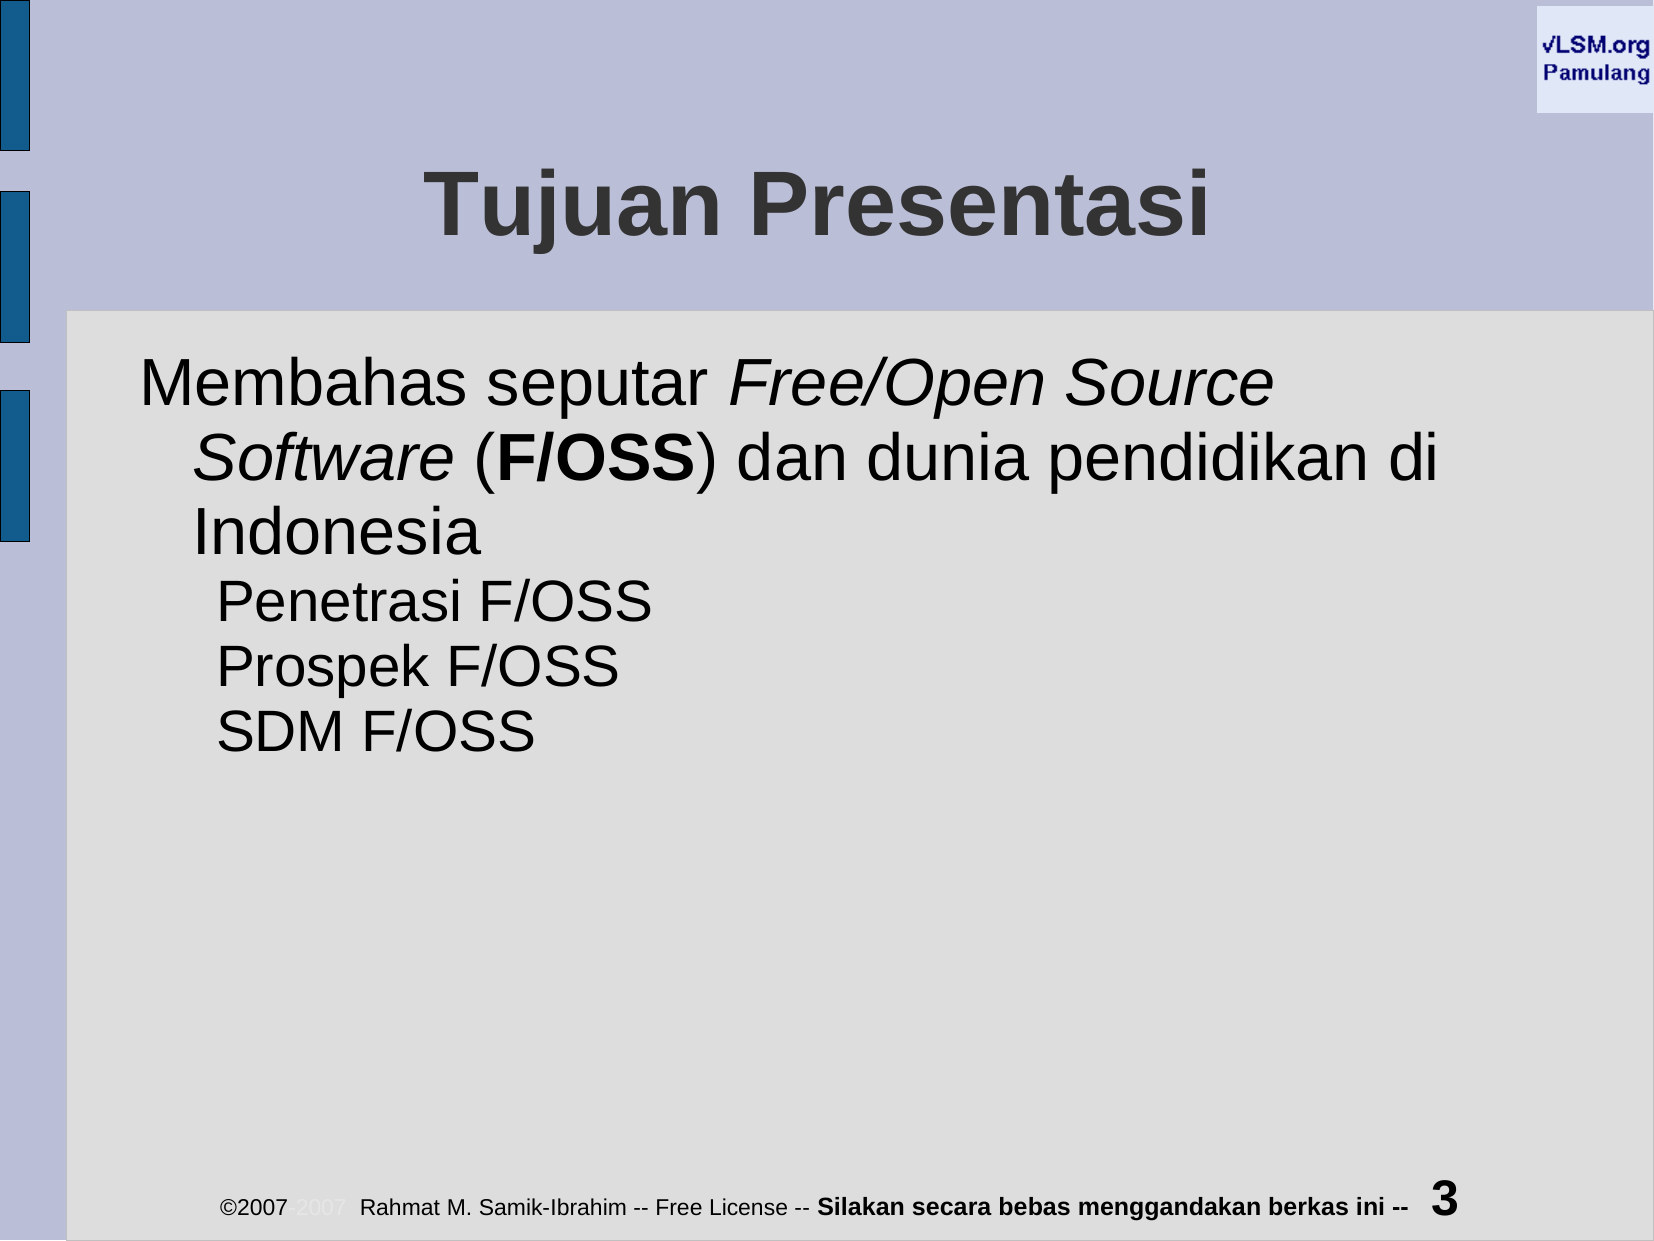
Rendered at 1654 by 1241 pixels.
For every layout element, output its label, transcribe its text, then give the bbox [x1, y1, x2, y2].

picture [1537, 6, 1654, 113]
title Tujuan Presentasi [112, 107, 1525, 301]
list Membahas seputar Free/Open Source Software (F/OSS) dan dunia pendidikan di Indonesia Penetrasi F/OSS Prospek F/OSS SDM F/OSS [121, 344, 1534, 1112]
